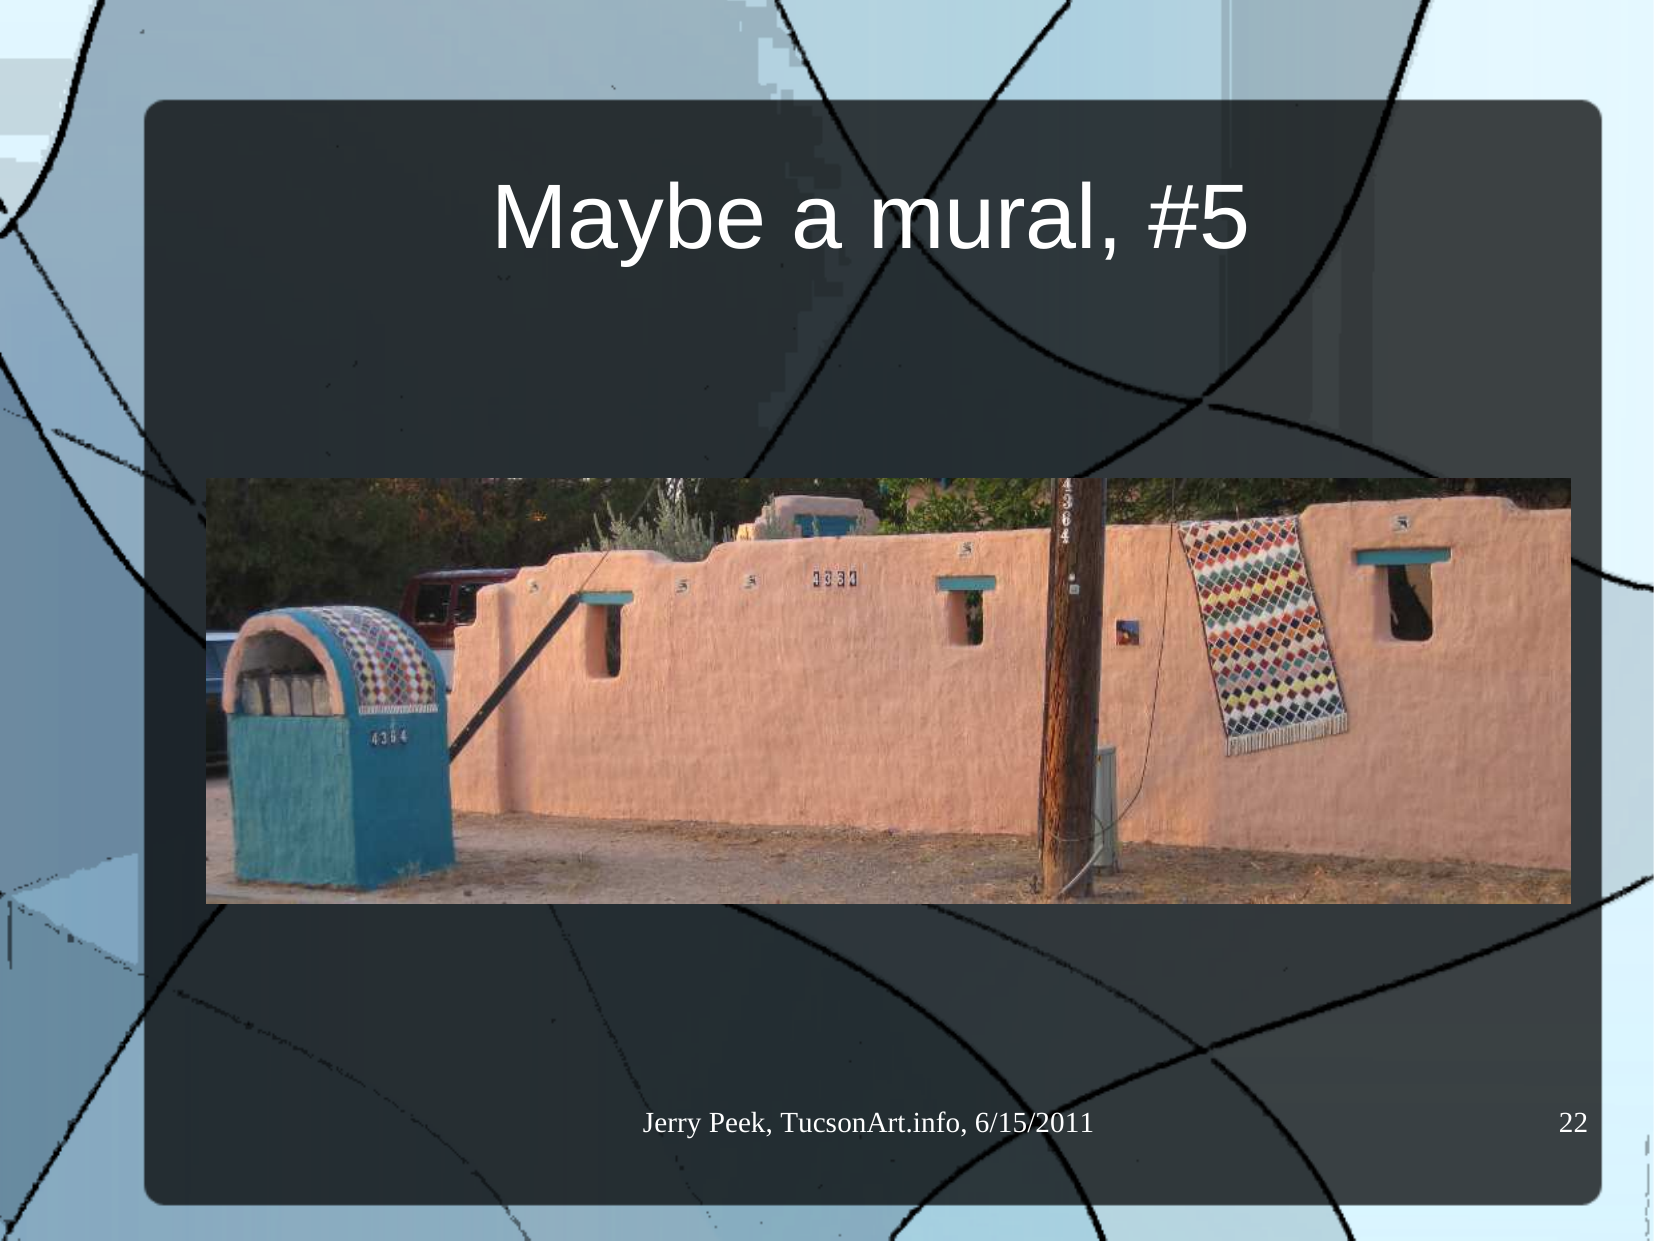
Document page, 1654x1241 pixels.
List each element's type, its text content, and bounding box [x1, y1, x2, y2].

title Maybe a mural, #5 [159, 108, 1583, 325]
picture [0, 0, 1654, 1241]
